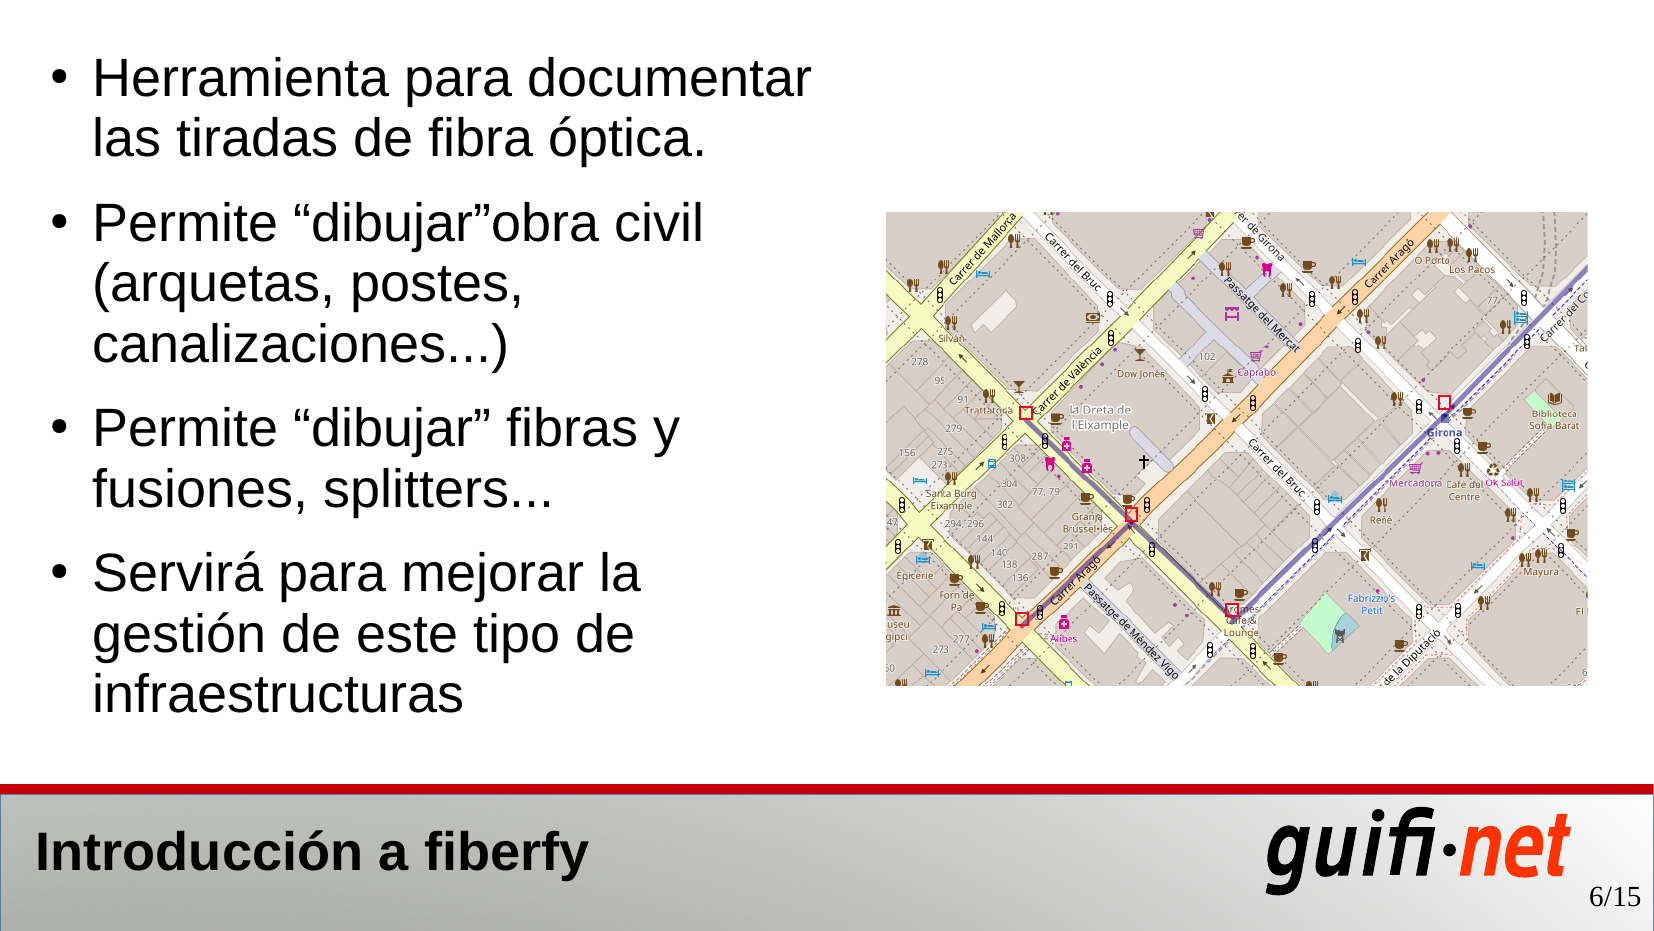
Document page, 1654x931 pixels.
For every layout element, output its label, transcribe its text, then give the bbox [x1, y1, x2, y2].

picture [885, 212, 1588, 686]
title Introducción a fiberfy [35, 804, 1182, 898]
list Herramienta para documentar las tiradas de fibra óptica. Permite “dibujar”obra civil (arquetas, postes, canalizaciones...) Permite “dibujar” fibras y fusiones, splitters... Servirá para mejorar la gestión de este tipo de infraestructuras [35, 47, 827, 768]
